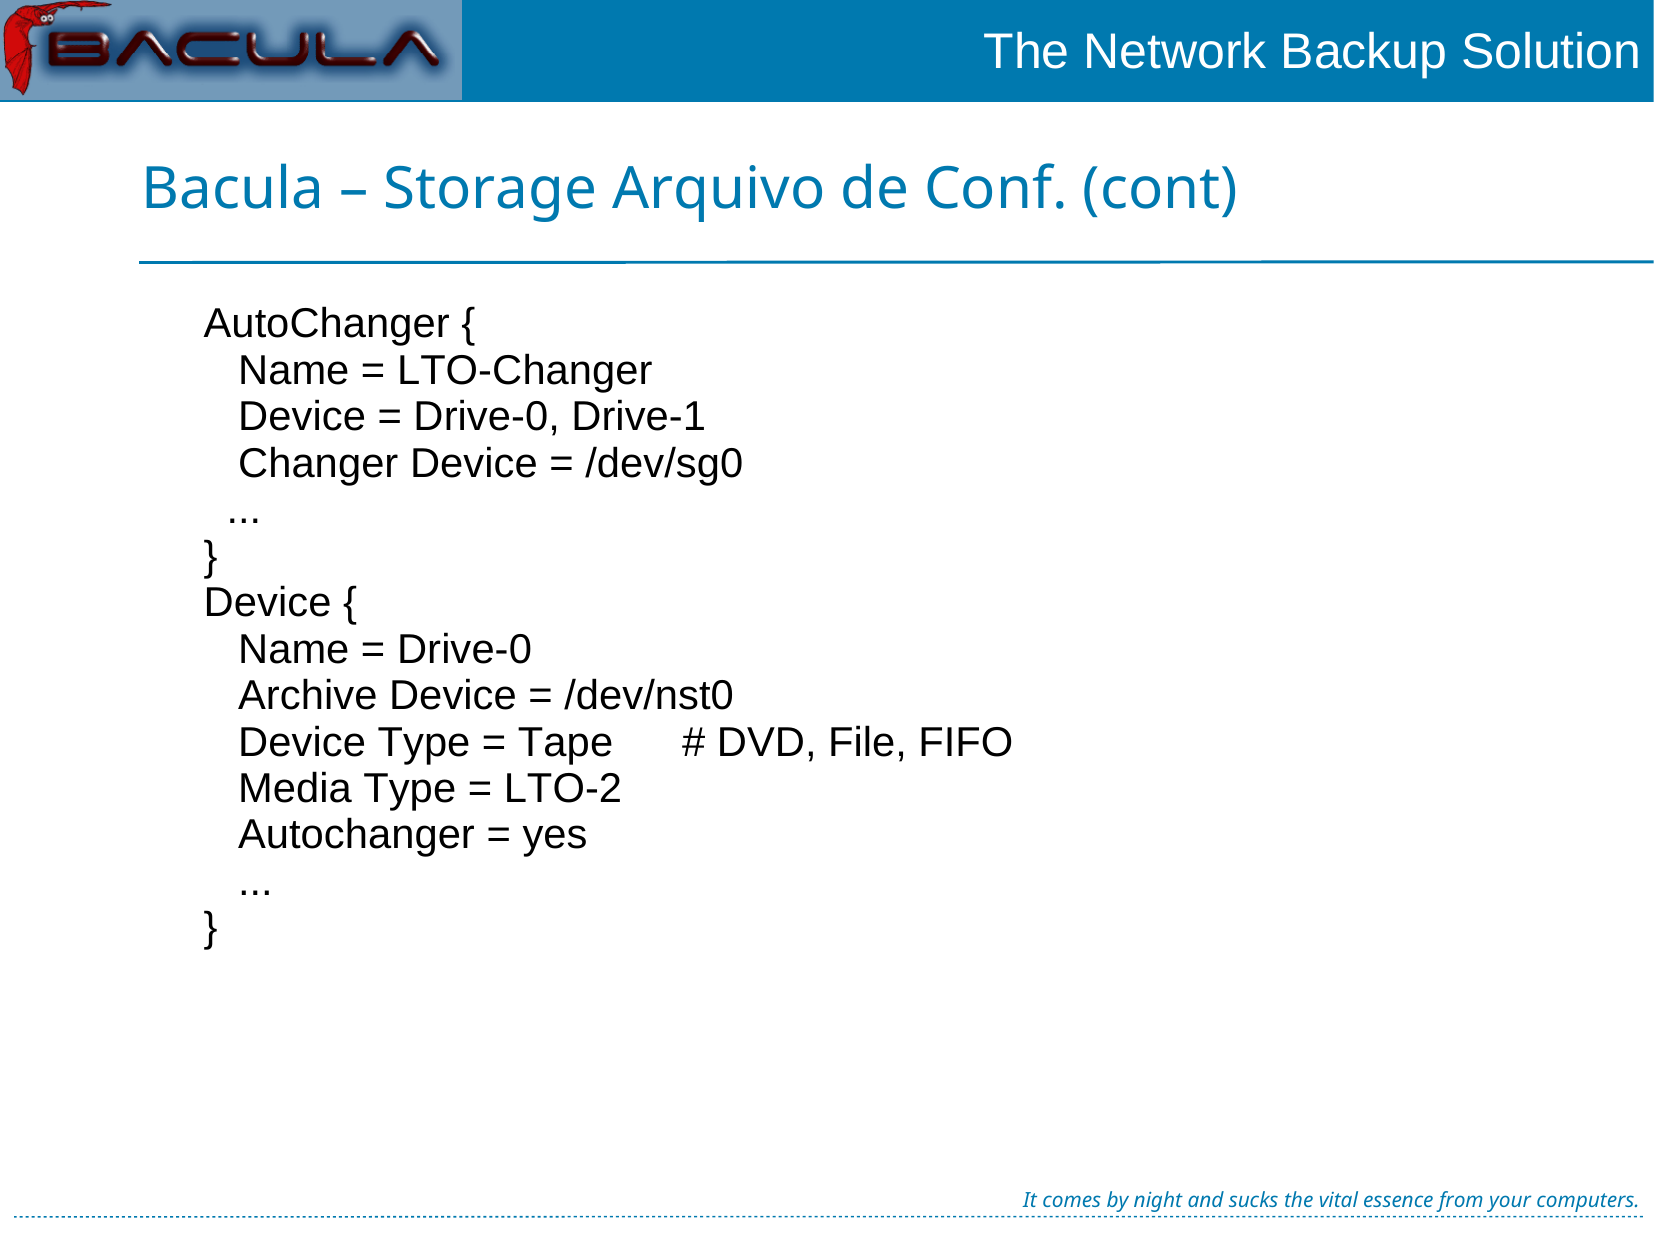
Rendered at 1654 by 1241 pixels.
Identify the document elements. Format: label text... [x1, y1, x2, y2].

list AutoChanger { Name = LTO-Changer Device = Drive-0, Drive-1 Changer Device = /dev/sg0 ... } Device { Name = Drive-0 Archive Device = /dev/nst0 Device Type = Tape # DVD, File, FIFO Media Type = LTO-2 Autochanger = yes ... } [144, 300, 1538, 1201]
title Bacula – Storage Arquivo de Conf. (cont) [141, 112, 1501, 226]
picture [0, 0, 461, 99]
